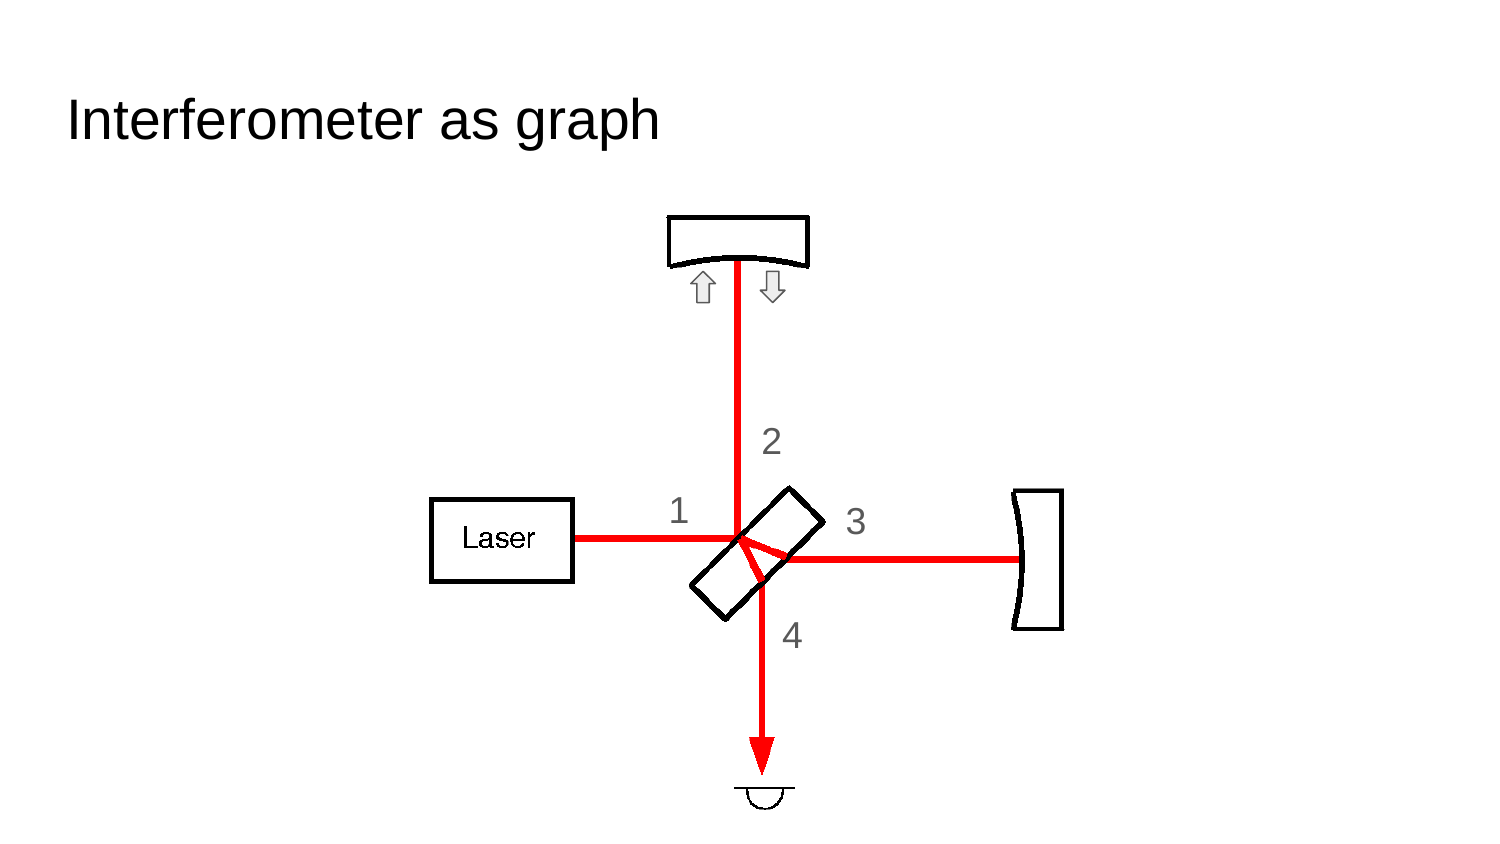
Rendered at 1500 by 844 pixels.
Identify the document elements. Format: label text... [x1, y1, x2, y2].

title Interferometer as graph [51, 72, 1449, 167]
text_box [690, 271, 716, 303]
text_box [760, 271, 785, 303]
text_box 3 [830, 481, 884, 557]
text_box 1 [653, 471, 707, 547]
picture [428, 207, 1072, 810]
text_box 4 [767, 595, 820, 671]
text_box 2 [746, 401, 799, 477]
